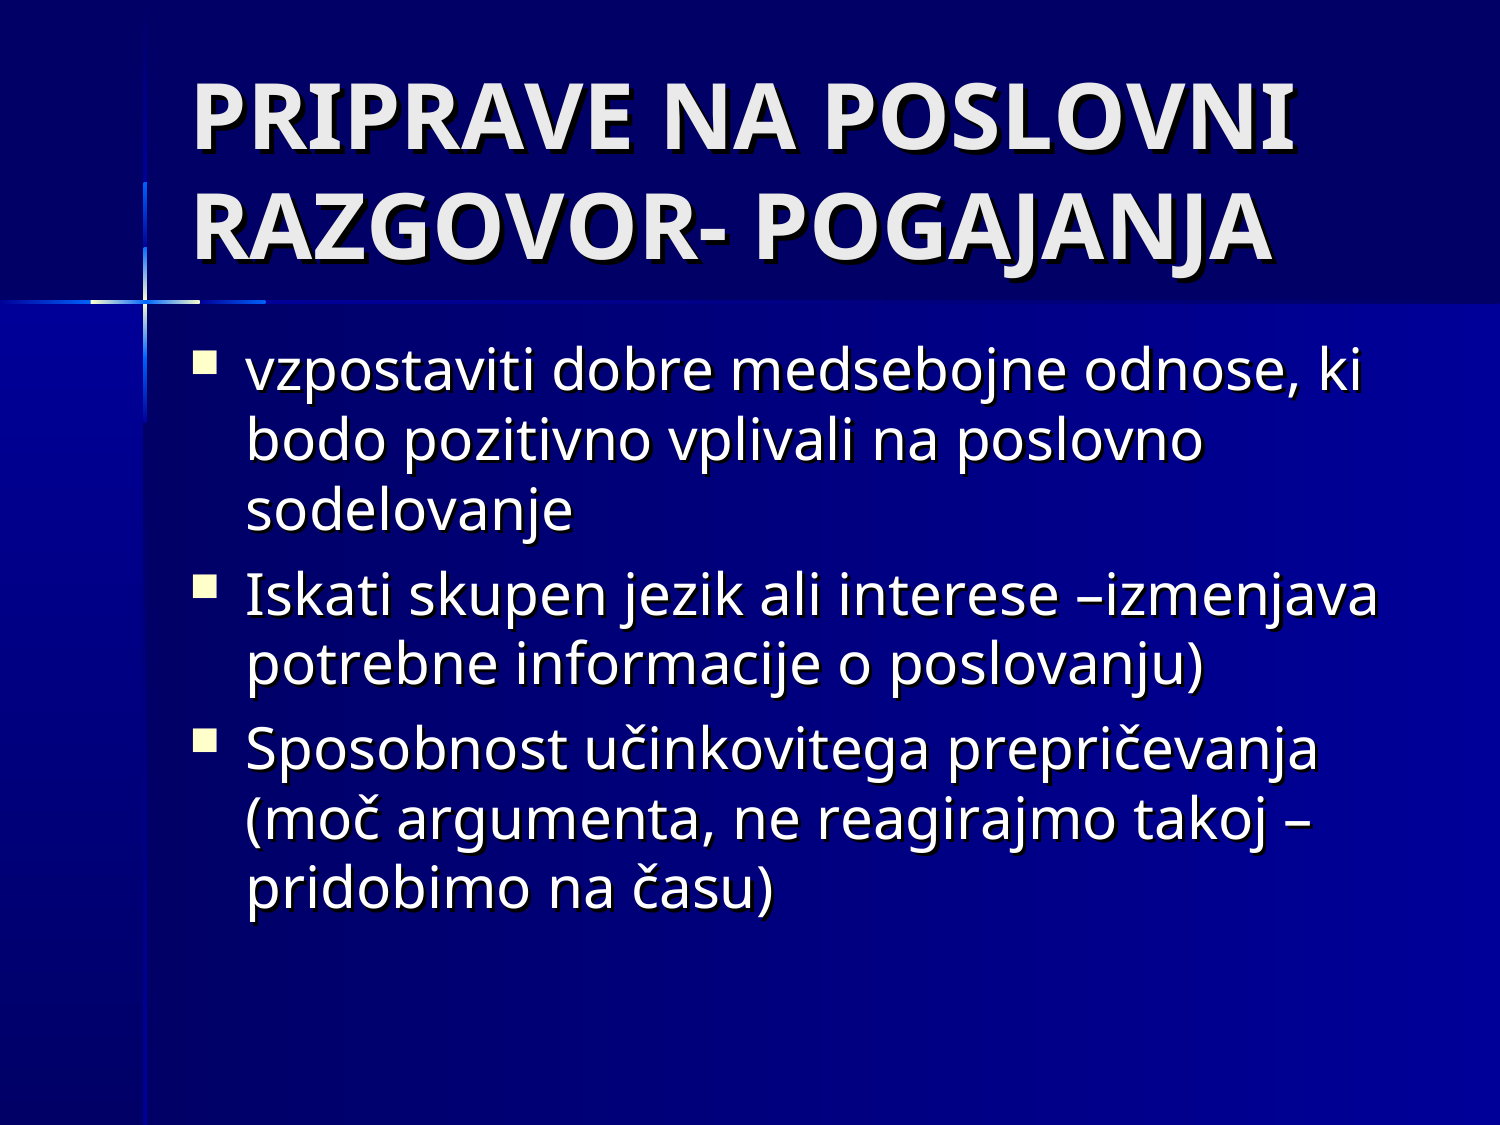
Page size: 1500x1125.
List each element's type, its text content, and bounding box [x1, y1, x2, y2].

title PRIPRAVE NA POSLOVNI RAZGOVOR- POGAJANJA [174, 49, 1413, 286]
list vzpostaviti dobre medsebojne odnose, ki bodo pozitivno vplivali na poslovno sodelovanje Iskati skupen jezik ali interese –izmenjava potrebne informacije o poslovanju) Sposobnost učinkovitega prepričevanja (moč argumenta, ne reagirajmo takoj –pridobimo na času) [174, 324, 1413, 1001]
